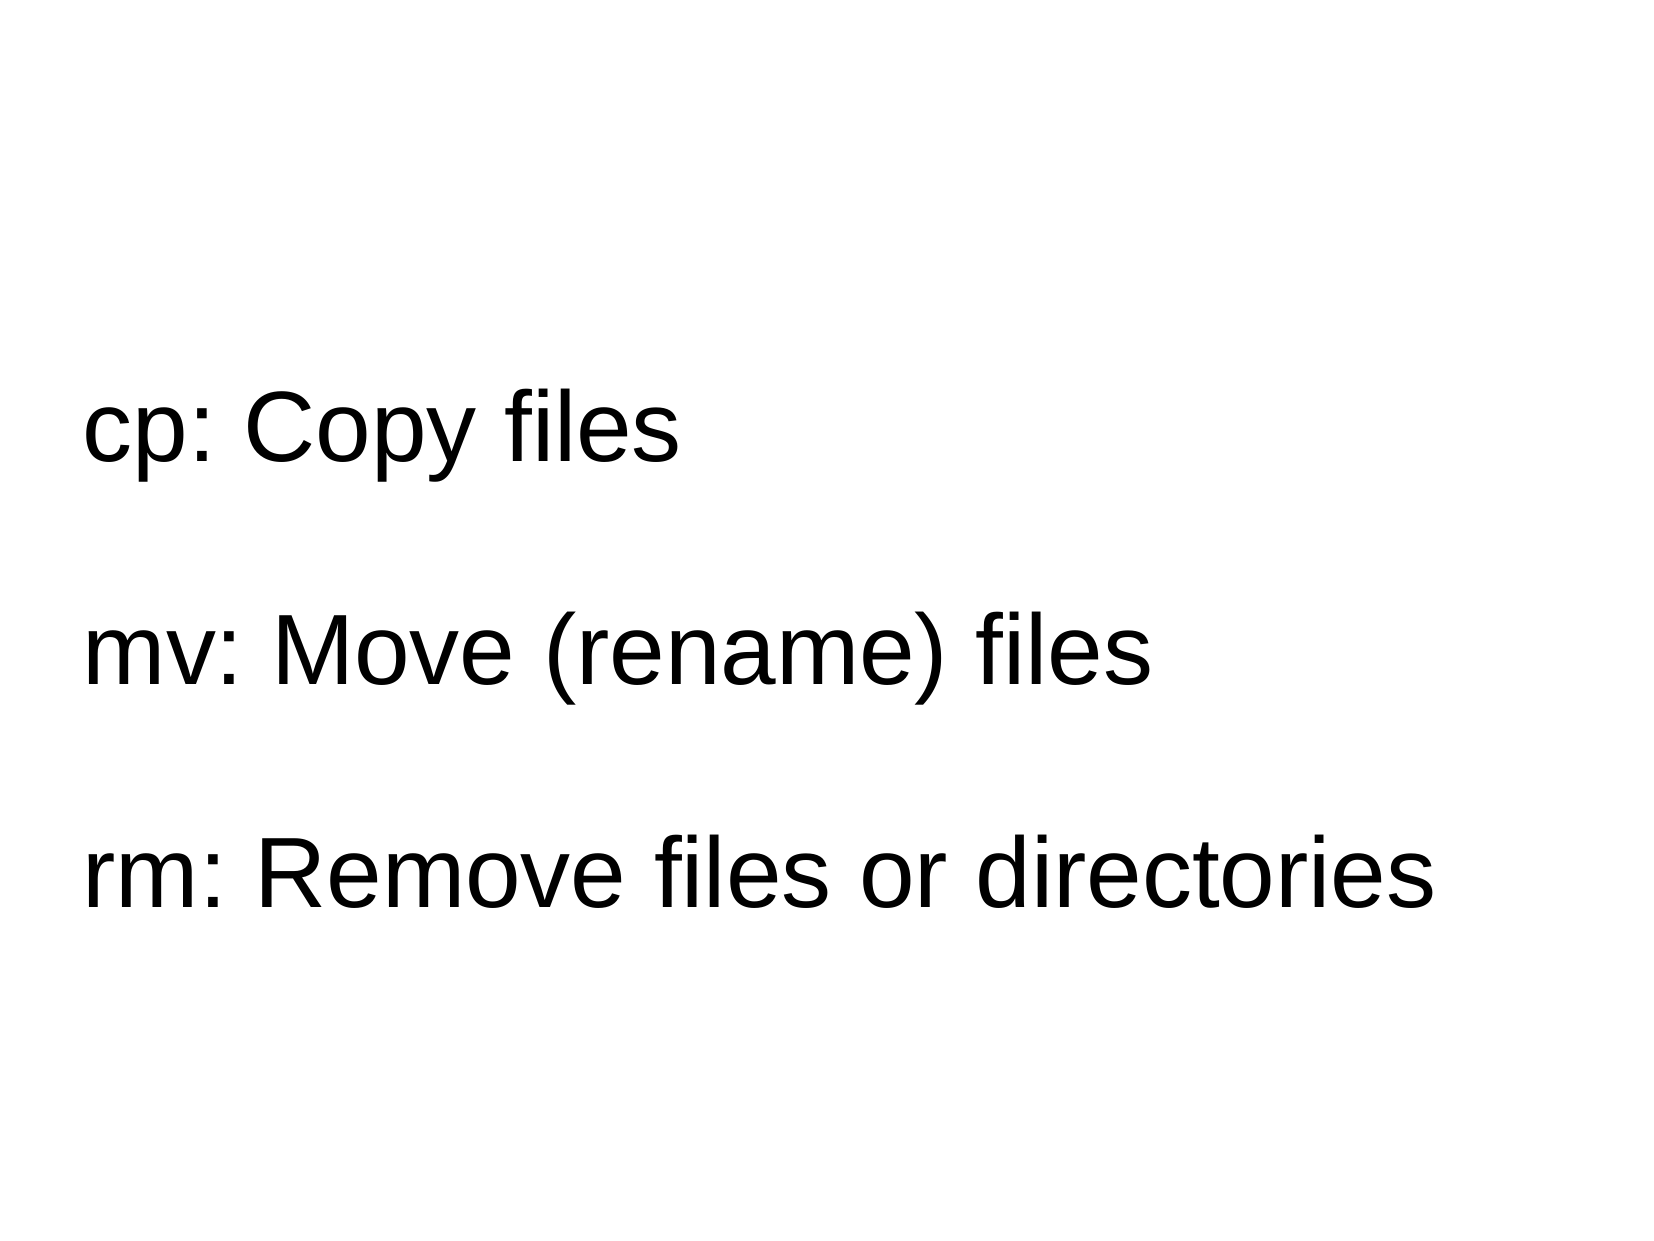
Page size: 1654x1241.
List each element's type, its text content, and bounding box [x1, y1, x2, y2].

text_box cp: Copy files mv: Move (rename) files rm: Remove files or directories [82, 290, 1538, 1010]
